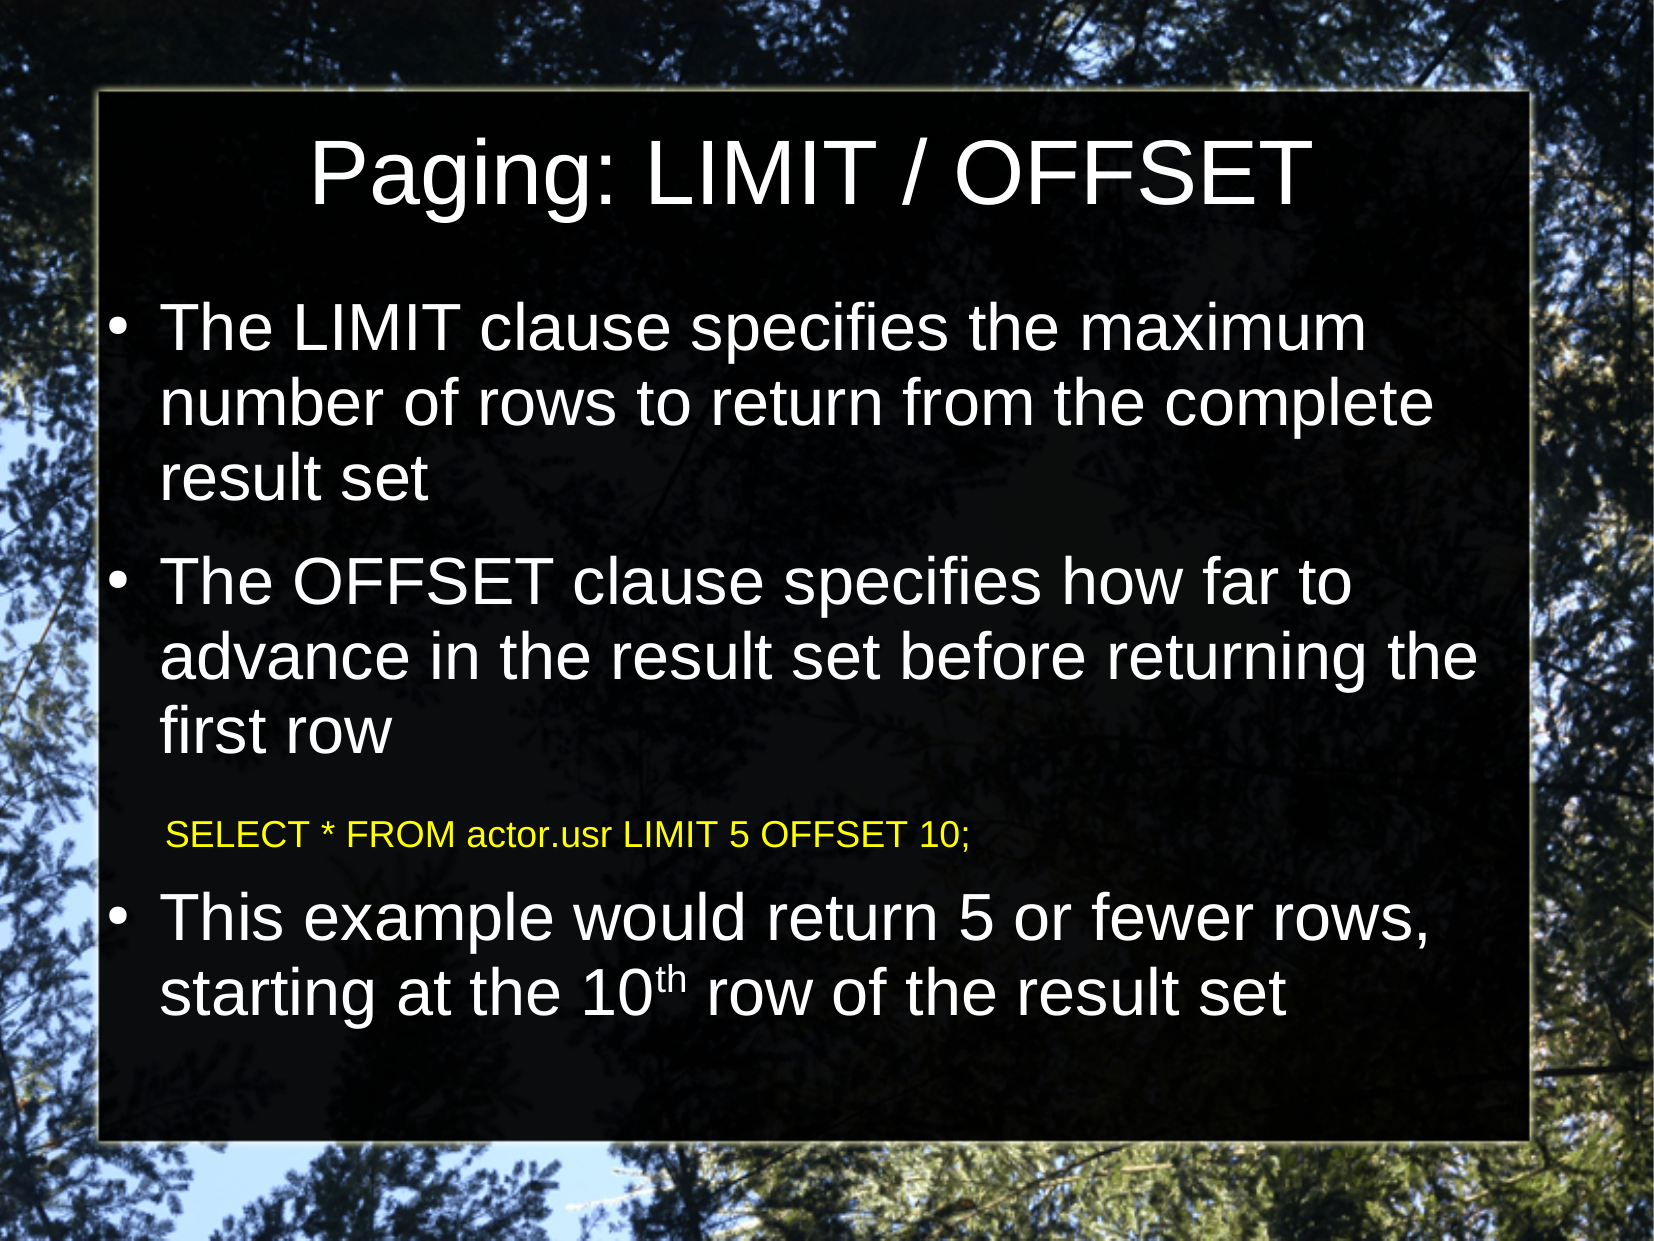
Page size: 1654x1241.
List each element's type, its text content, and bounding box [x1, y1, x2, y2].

picture [0, 0, 1654, 1241]
text_box SELECT * FROM actor.usr LIMIT 5 OFFSET 10; [150, 805, 1351, 863]
list The LIMIT clause specifies the maximum number of rows to return from the complete result set The OFFSET clause specifies how far to advance in the result set before returning the first row This example would return 5 or fewer rows, starting at the 10th row of the result set [88, 290, 1536, 1033]
title Paging: LIMIT / OFFSET [88, 88, 1536, 257]
